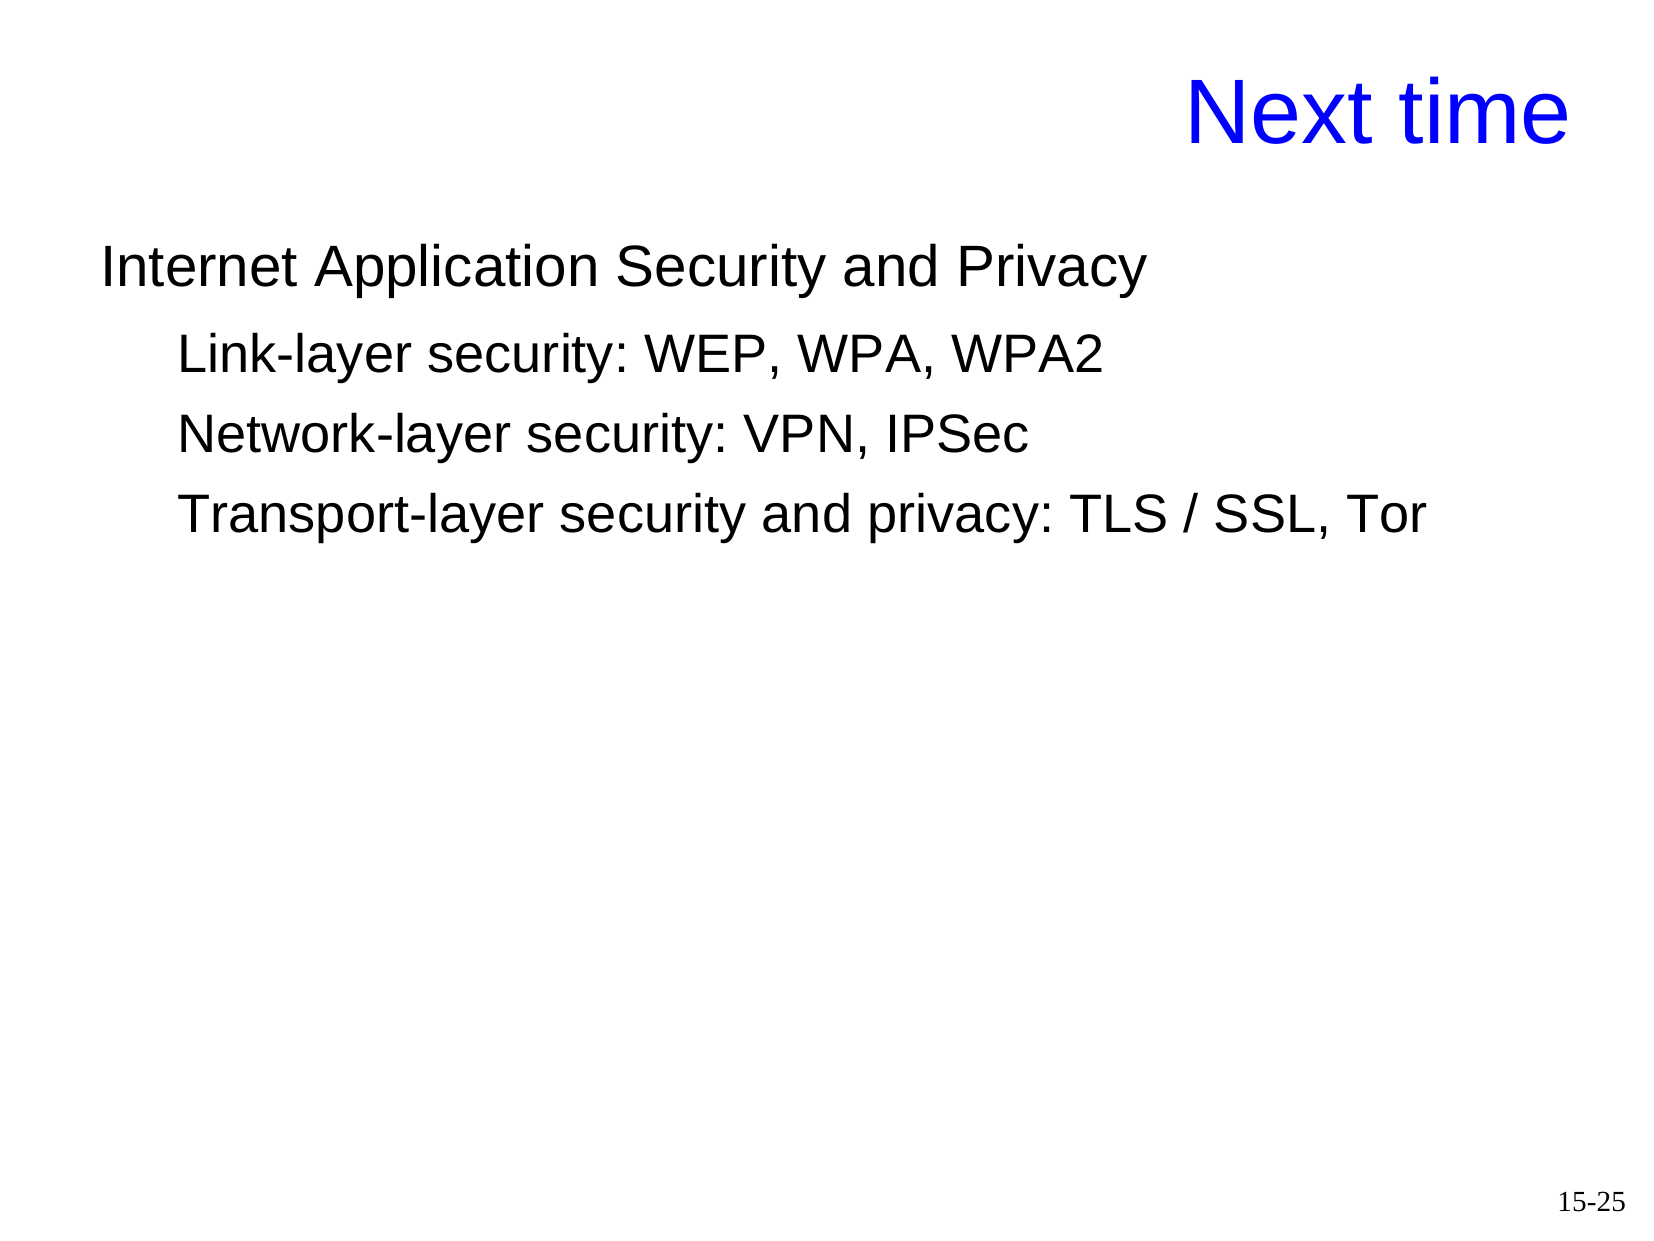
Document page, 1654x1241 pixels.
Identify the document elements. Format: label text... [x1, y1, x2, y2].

title Next time [84, 18, 1573, 211]
list Internet Application Security and Privacy Link-layer security: WEP, WPA, WPA2 Network-layer security: VPN, IPSec Transport-layer security and privacy: TLS / SSL, Tor [82, 237, 1571, 1161]
